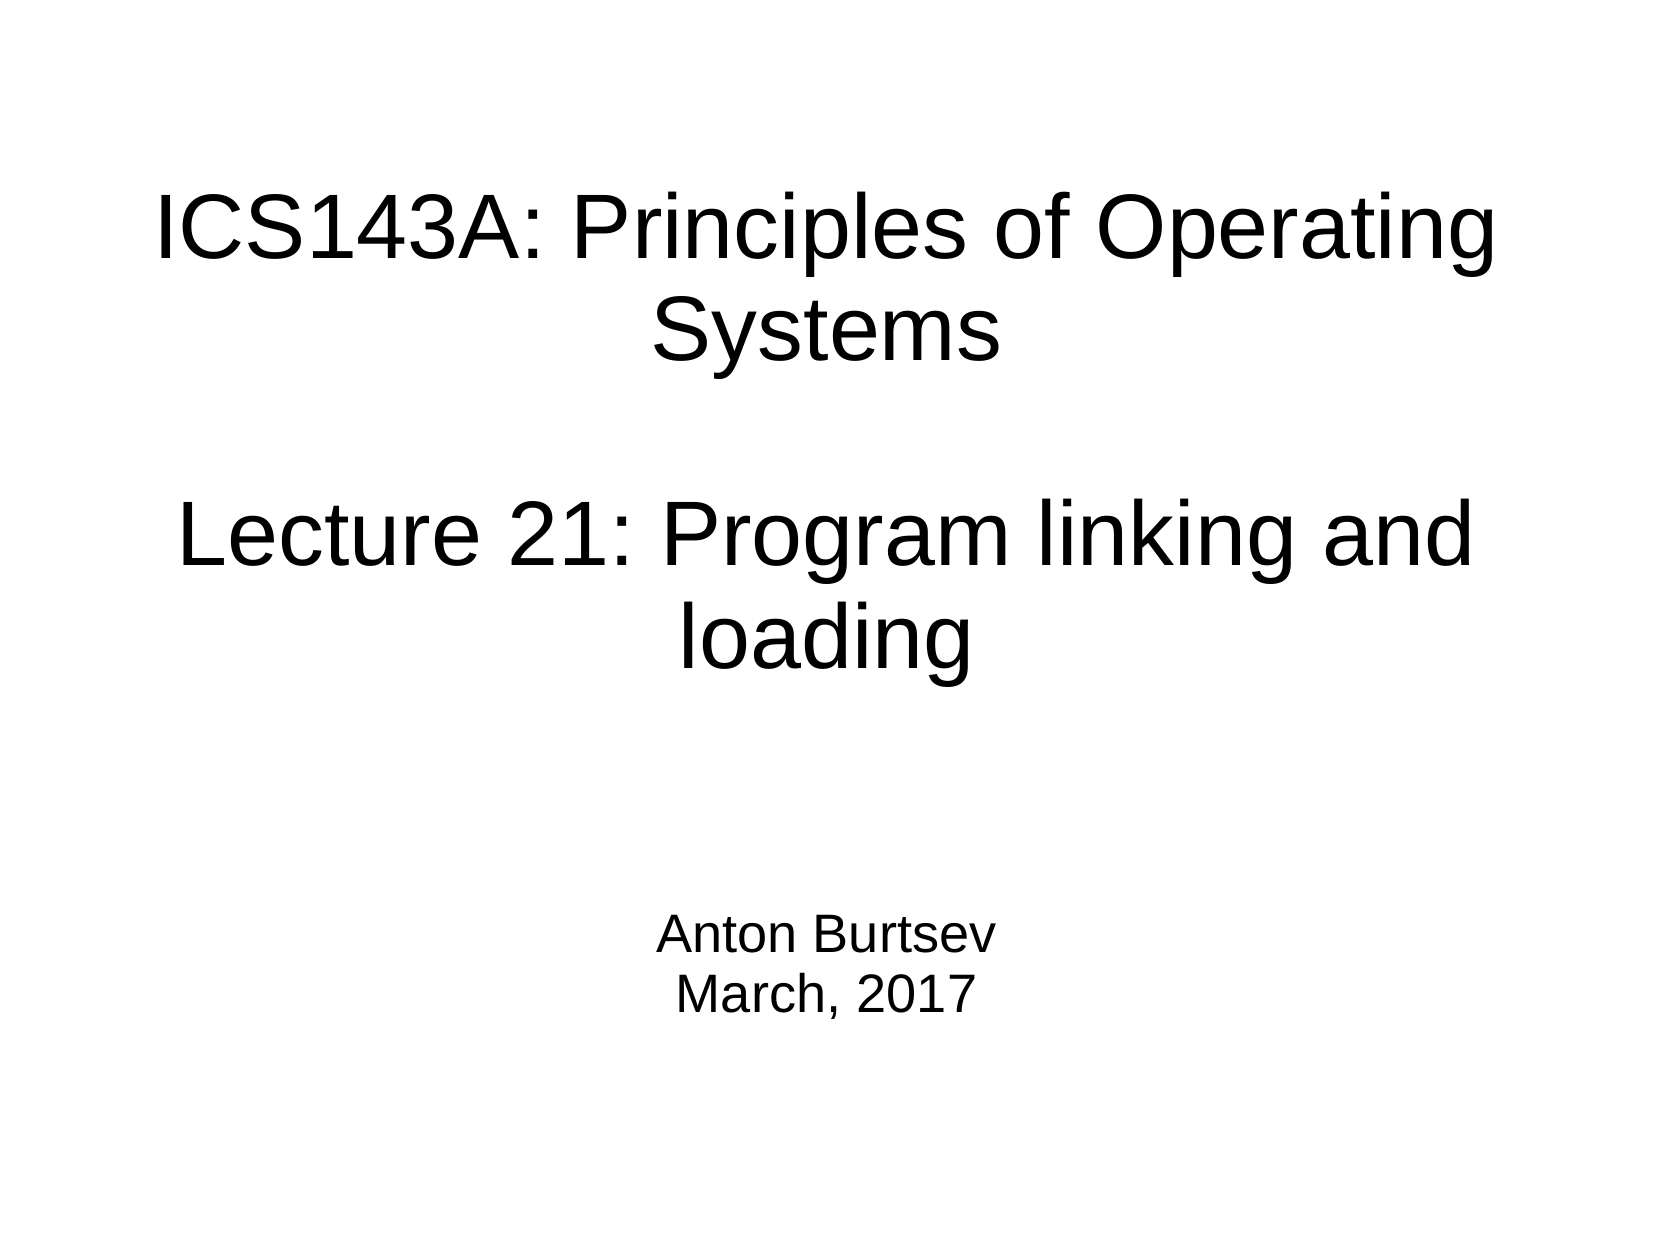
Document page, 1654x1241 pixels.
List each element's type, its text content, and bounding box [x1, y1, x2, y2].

title ICS143A: Principles of Operating Systems Lecture 21: Program linking and loading [82, 113, 1571, 637]
subtitle Anton Burtsev March, 2017 [82, 637, 1571, 1109]
